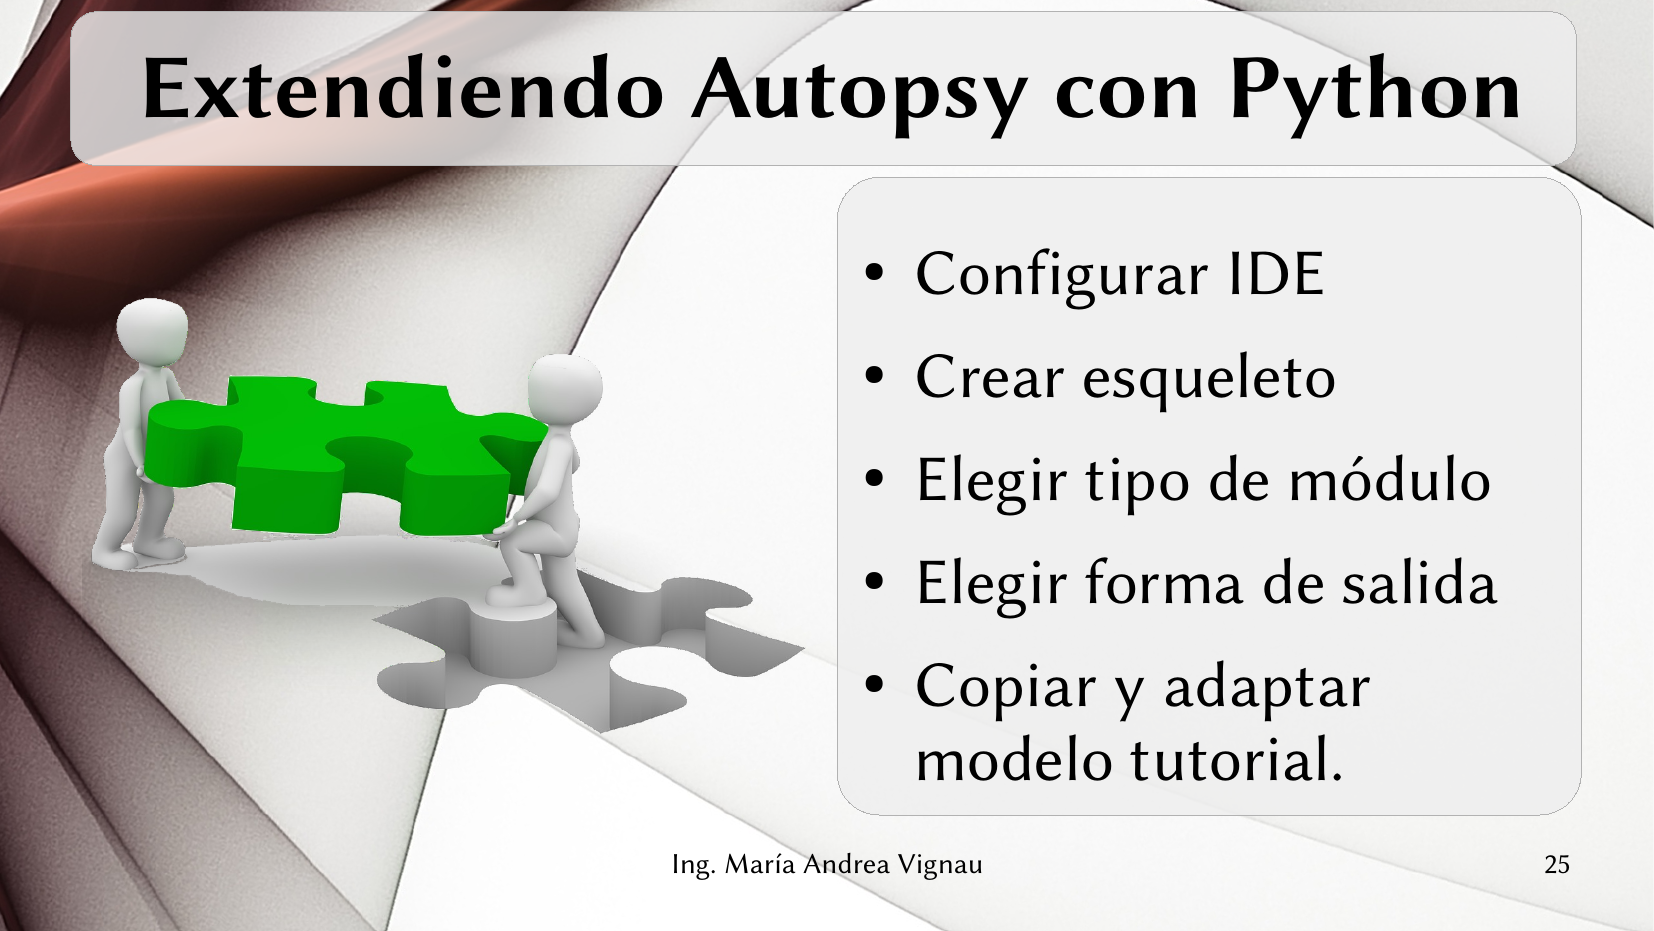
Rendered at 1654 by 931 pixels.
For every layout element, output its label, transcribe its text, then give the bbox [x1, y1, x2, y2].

title Extendiendo Autopsy con Python [82, 10, 1583, 166]
picture [0, 0, 1654, 931]
list Configurar IDE Crear esqueleto Elegir tipo de módulo Elegir forma de salida Copiar y adaptar modelo tutorial. [845, 236, 1572, 804]
